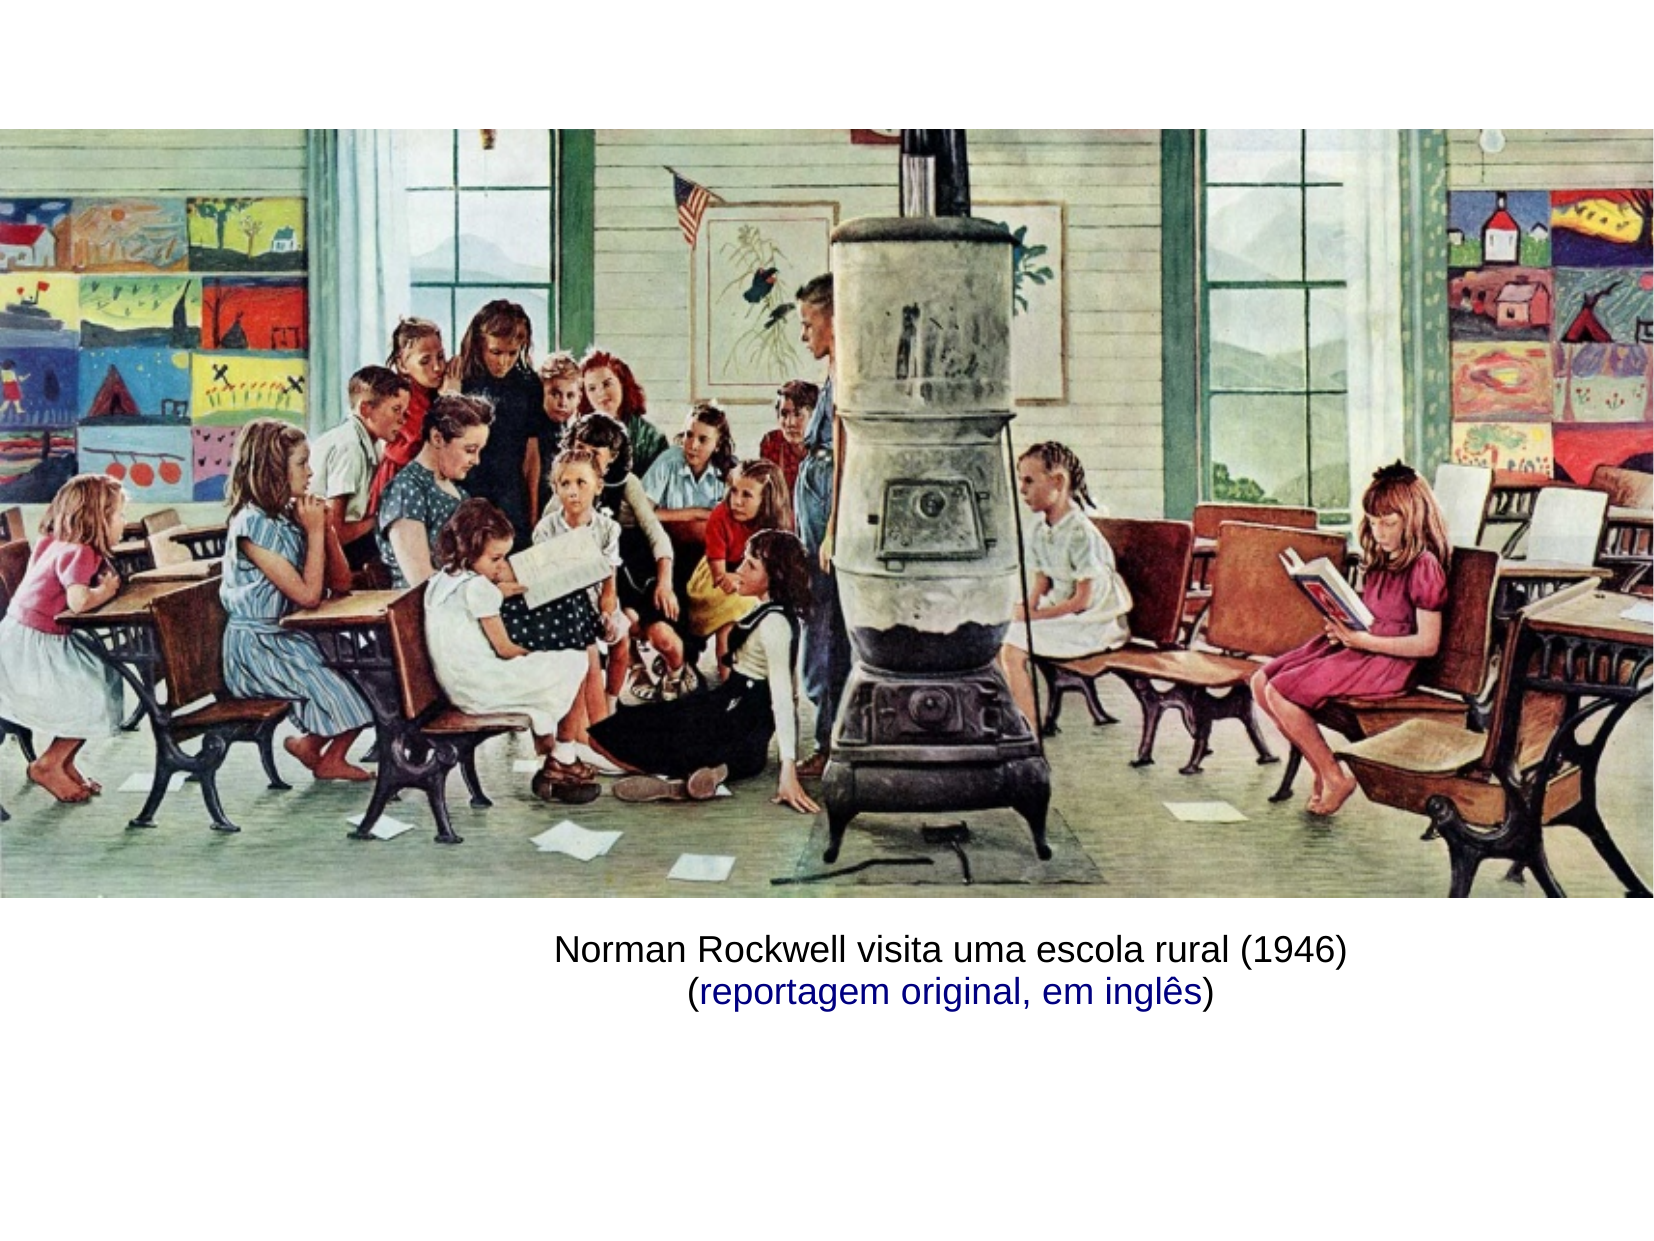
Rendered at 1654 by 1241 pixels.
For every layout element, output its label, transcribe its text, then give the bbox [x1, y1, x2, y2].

picture [0, 129, 1654, 898]
text_box Norman Rockwell visita uma escola rural (1946) (reportagem original, em inglês) [519, 921, 1382, 1021]
